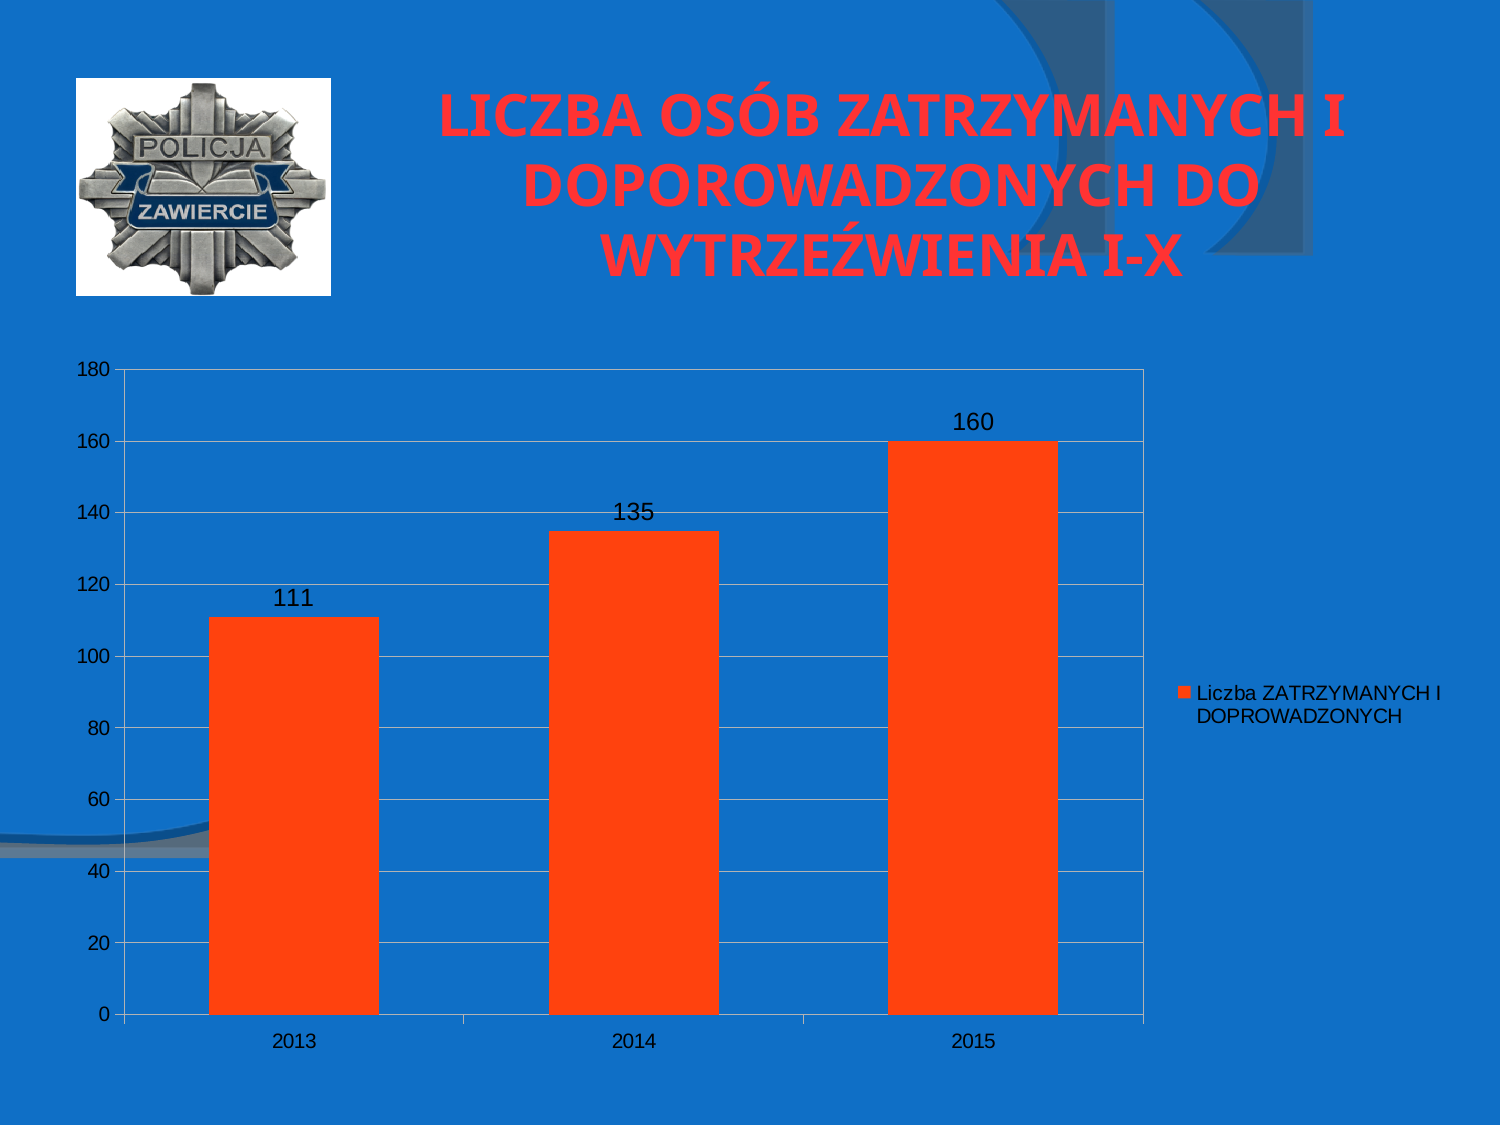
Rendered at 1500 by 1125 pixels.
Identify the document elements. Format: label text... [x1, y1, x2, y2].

chart [48, 343, 1462, 1068]
title LICZBA OSÓB ZATRZYMANYCH I DOPOROWADZONYCH DO WYTRZEŹWIENIA I-X [354, 70, 1430, 284]
picture [76, 78, 331, 296]
